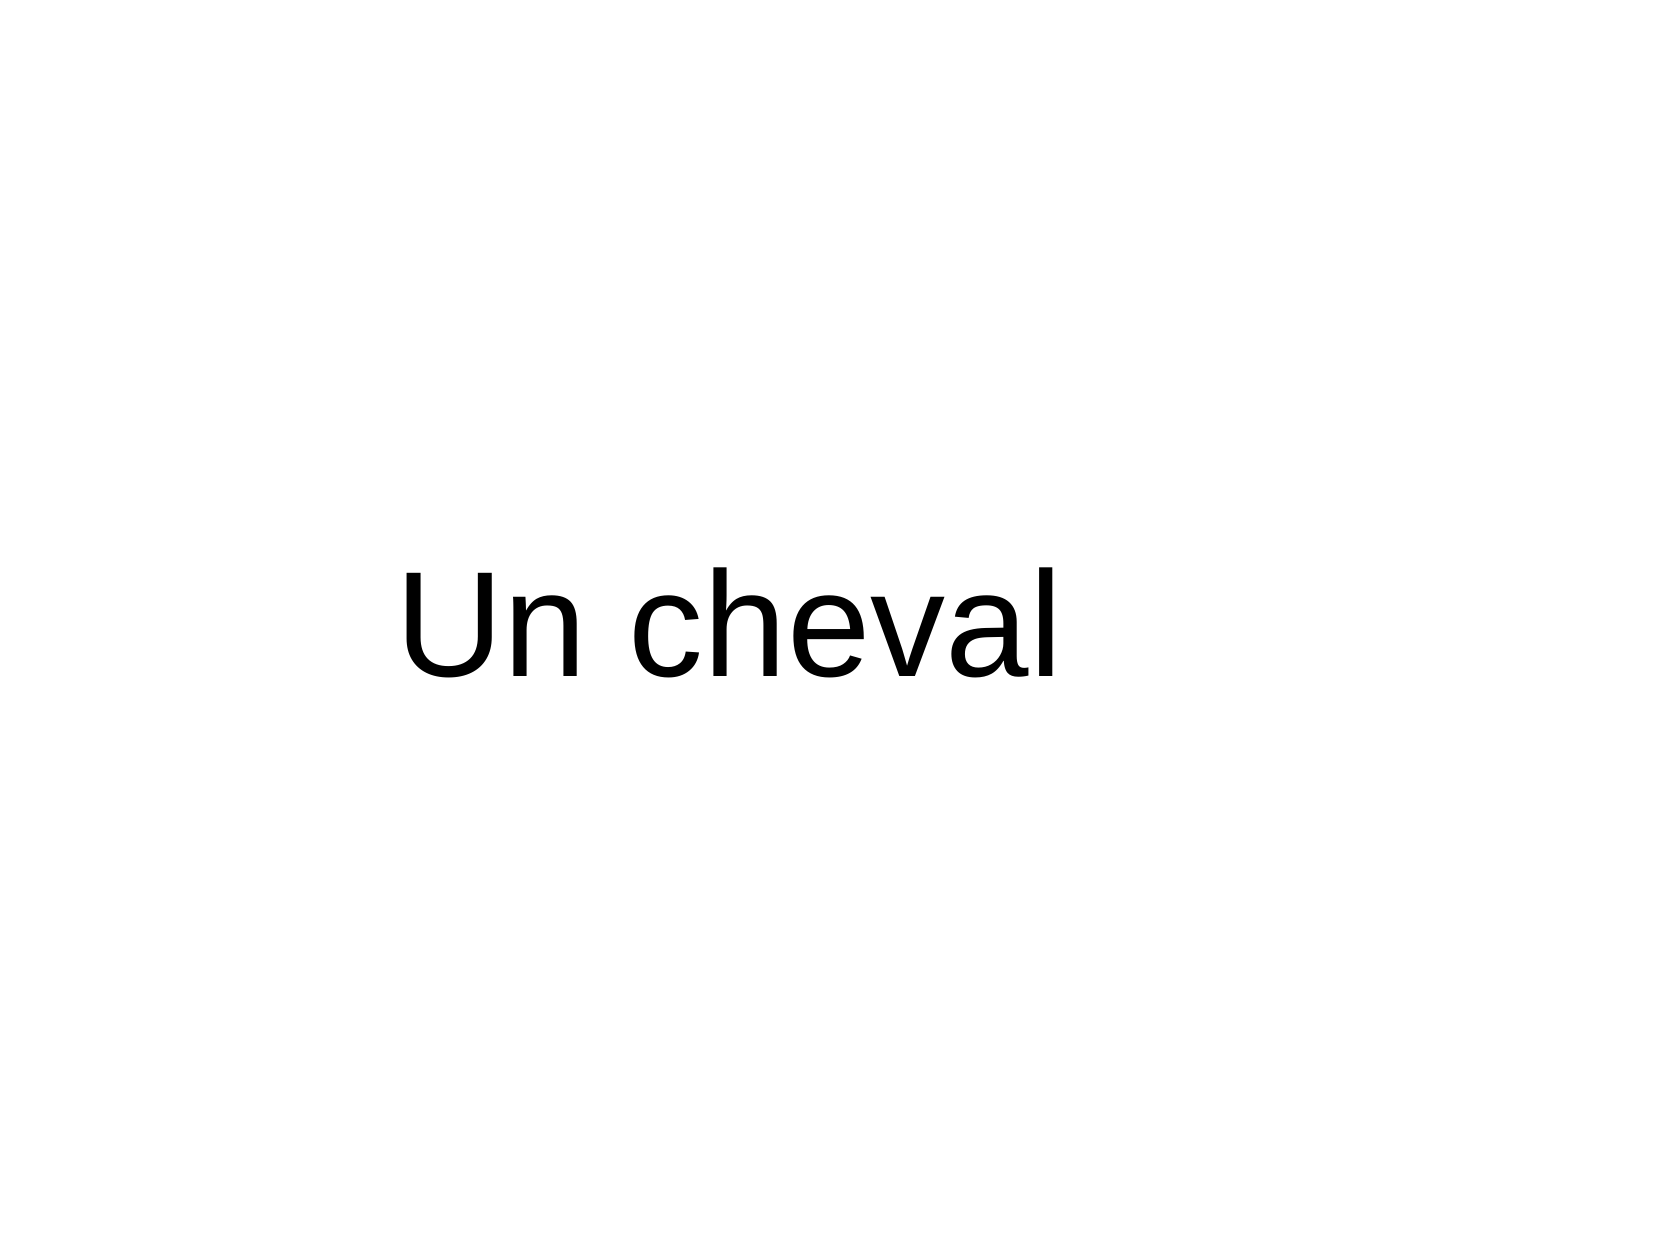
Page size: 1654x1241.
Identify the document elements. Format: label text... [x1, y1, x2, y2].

text_box Un cheval [380, 533, 1279, 717]
